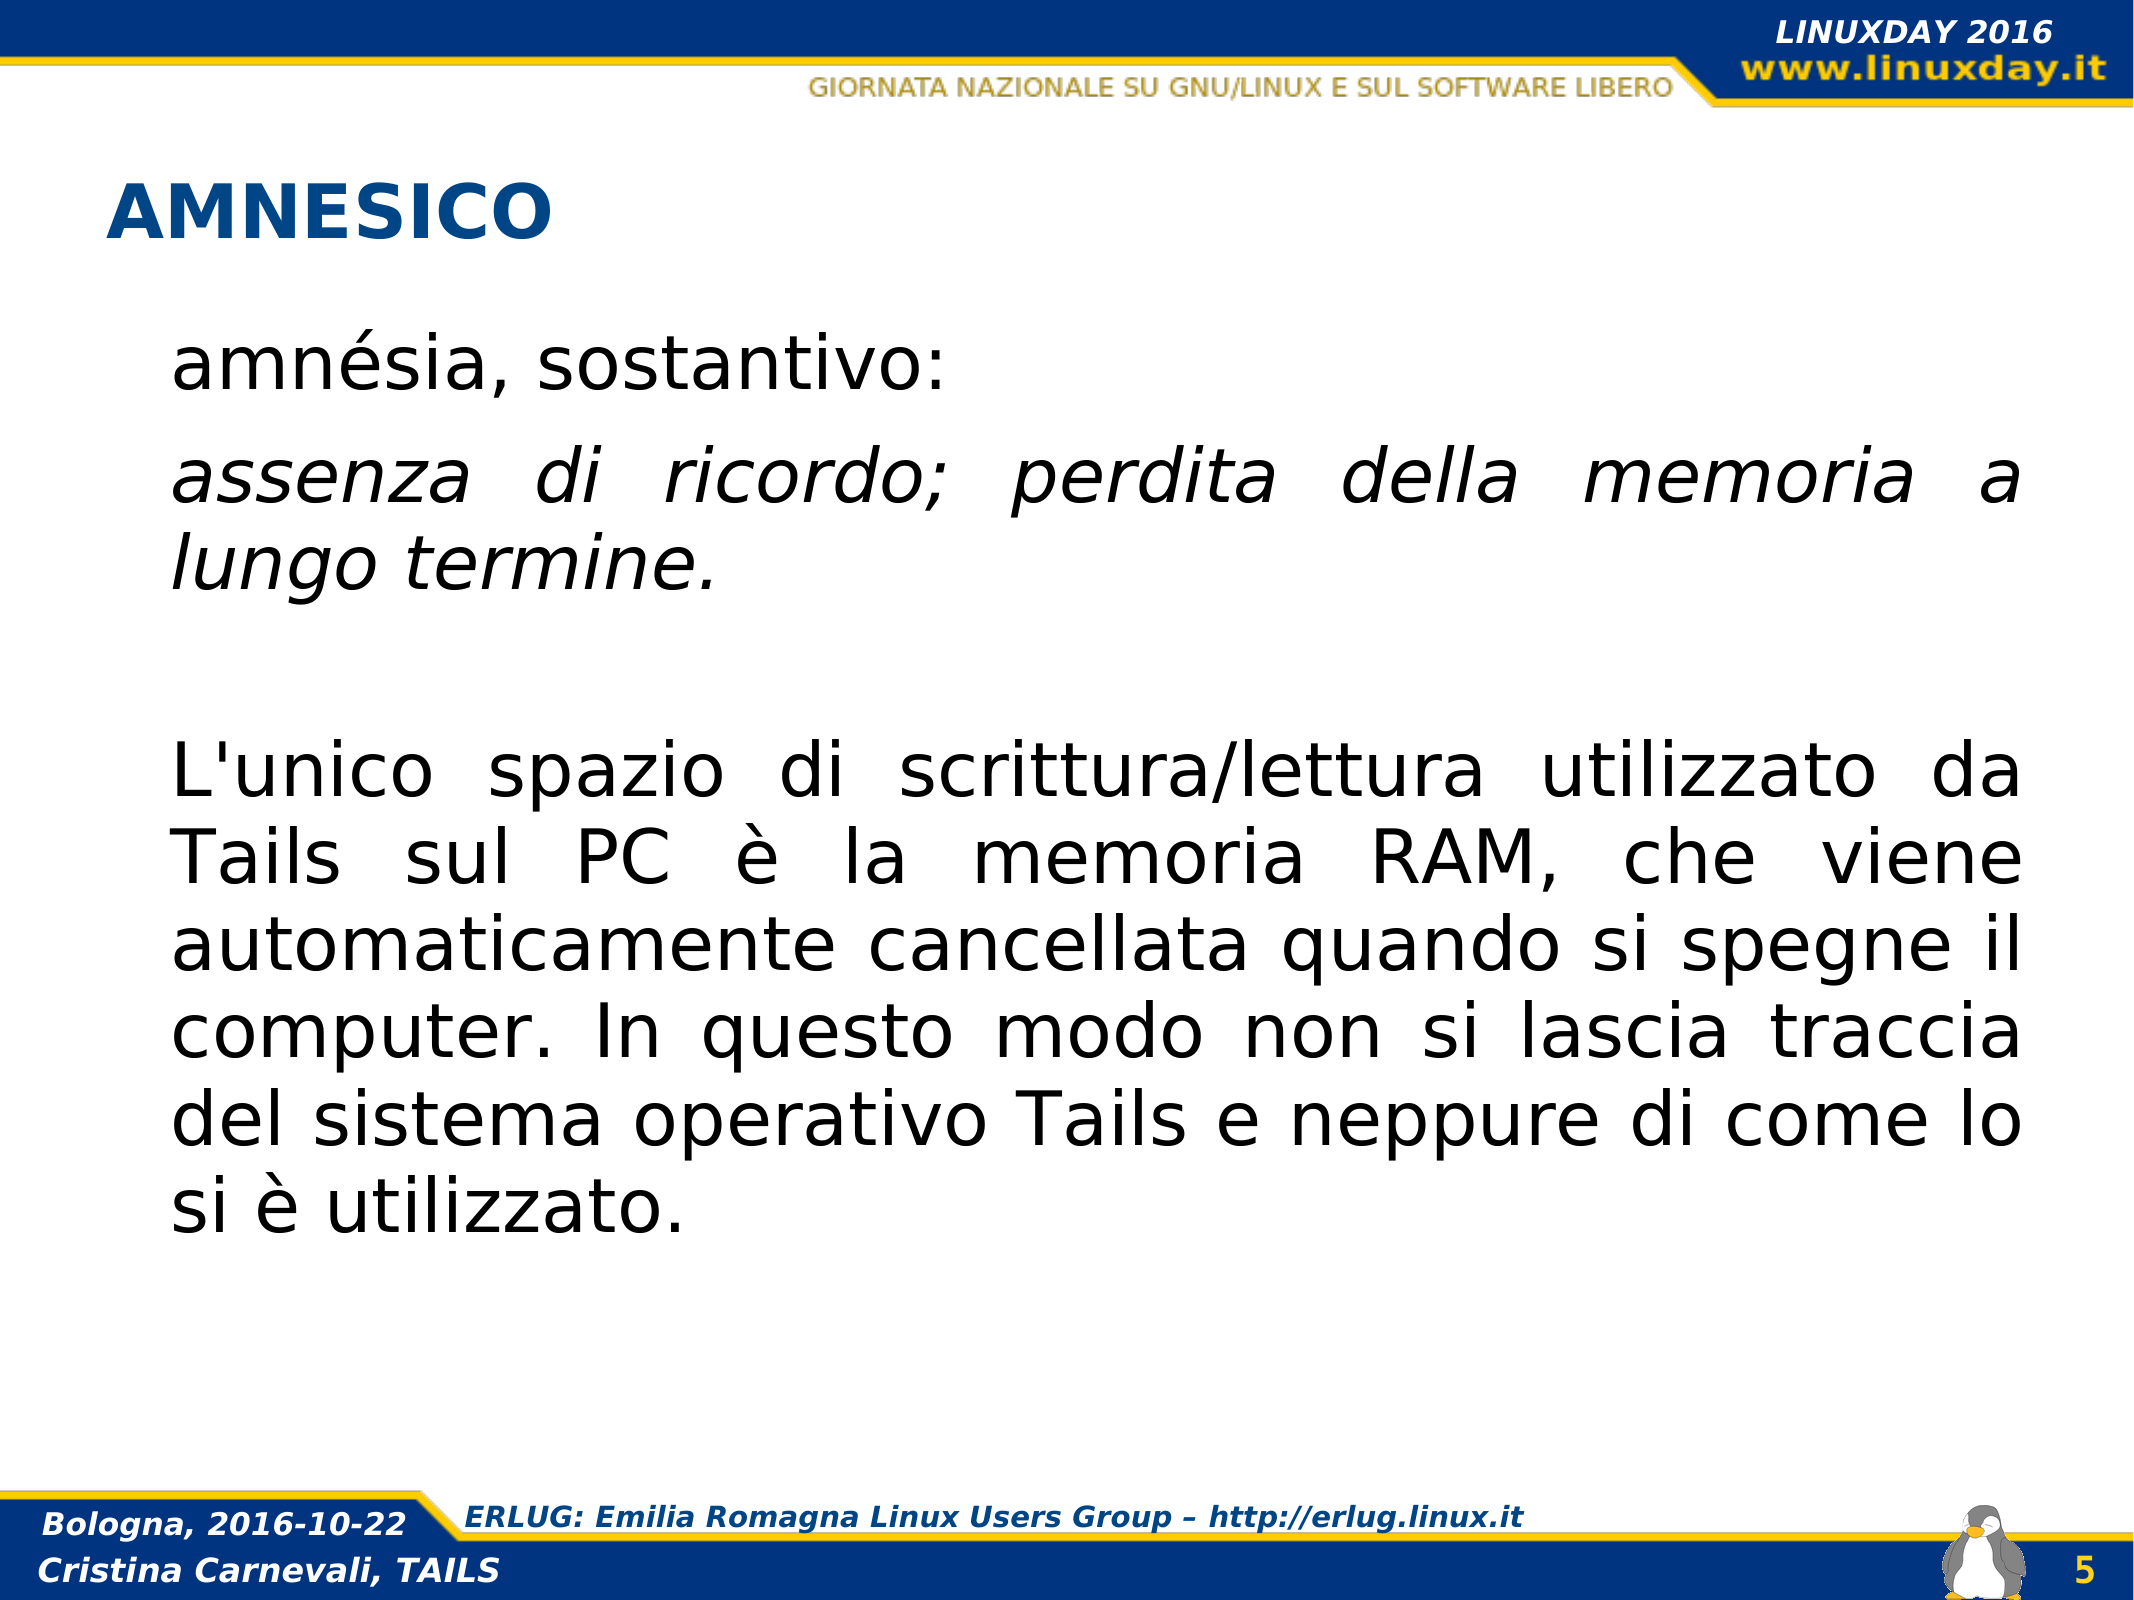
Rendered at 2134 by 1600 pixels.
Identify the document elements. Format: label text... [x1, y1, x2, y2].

picture [0, 0, 2134, 1600]
title AMNESICO [106, 159, 2080, 267]
list amnésia, sostantivo: assenza di ricordo; perdita della memoria a lungo termine. L'unico spazio di scrittura/lettura utilizzato da Tails sul PC è la memoria RAM, che viene automaticamente cancellata quando si spegne il computer. In questo modo non si lascia traccia del sistema operativo Tails e neppure di come lo si è utilizzato. [106, 319, 2027, 1441]
